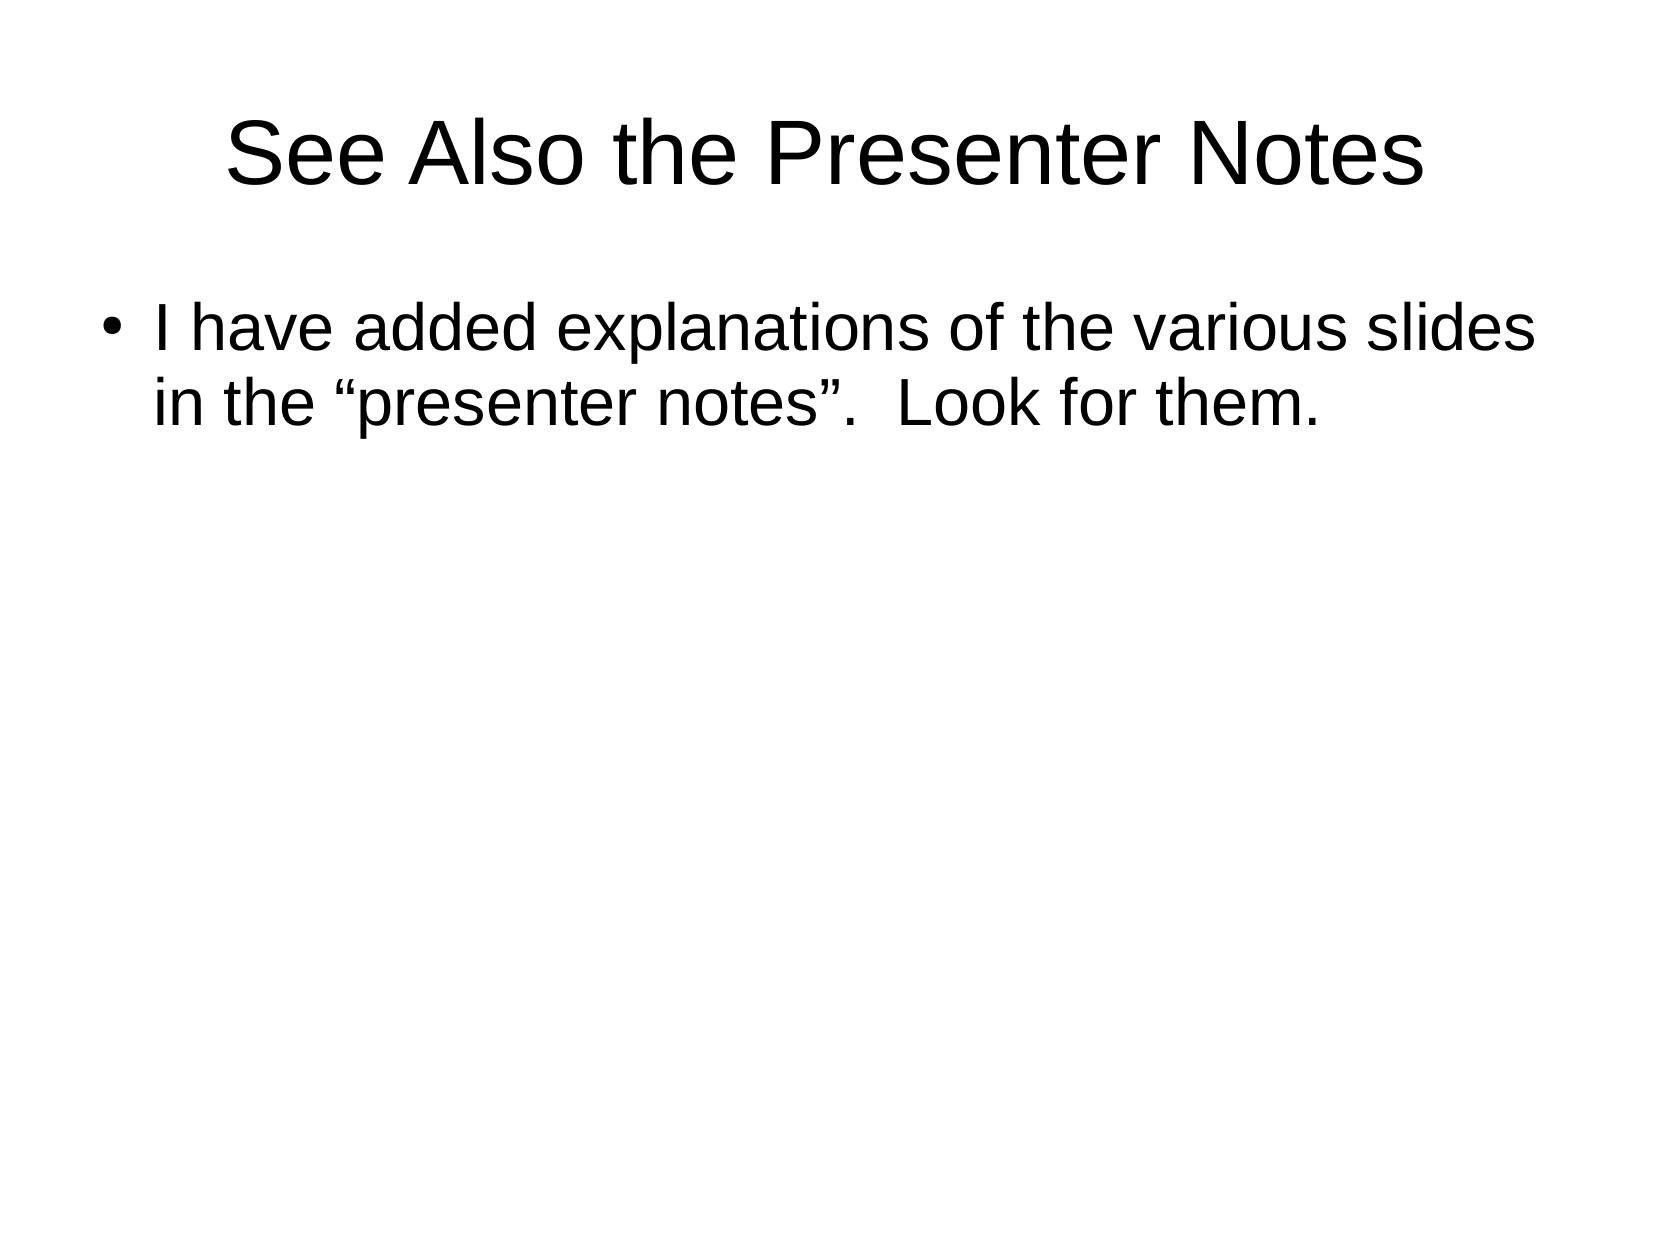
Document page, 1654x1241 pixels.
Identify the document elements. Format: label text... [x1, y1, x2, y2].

list I have added explanations of the various slides in the “presenter notes”. Look for them. [82, 290, 1571, 1010]
title See Also the Presenter Notes [82, 49, 1571, 257]
